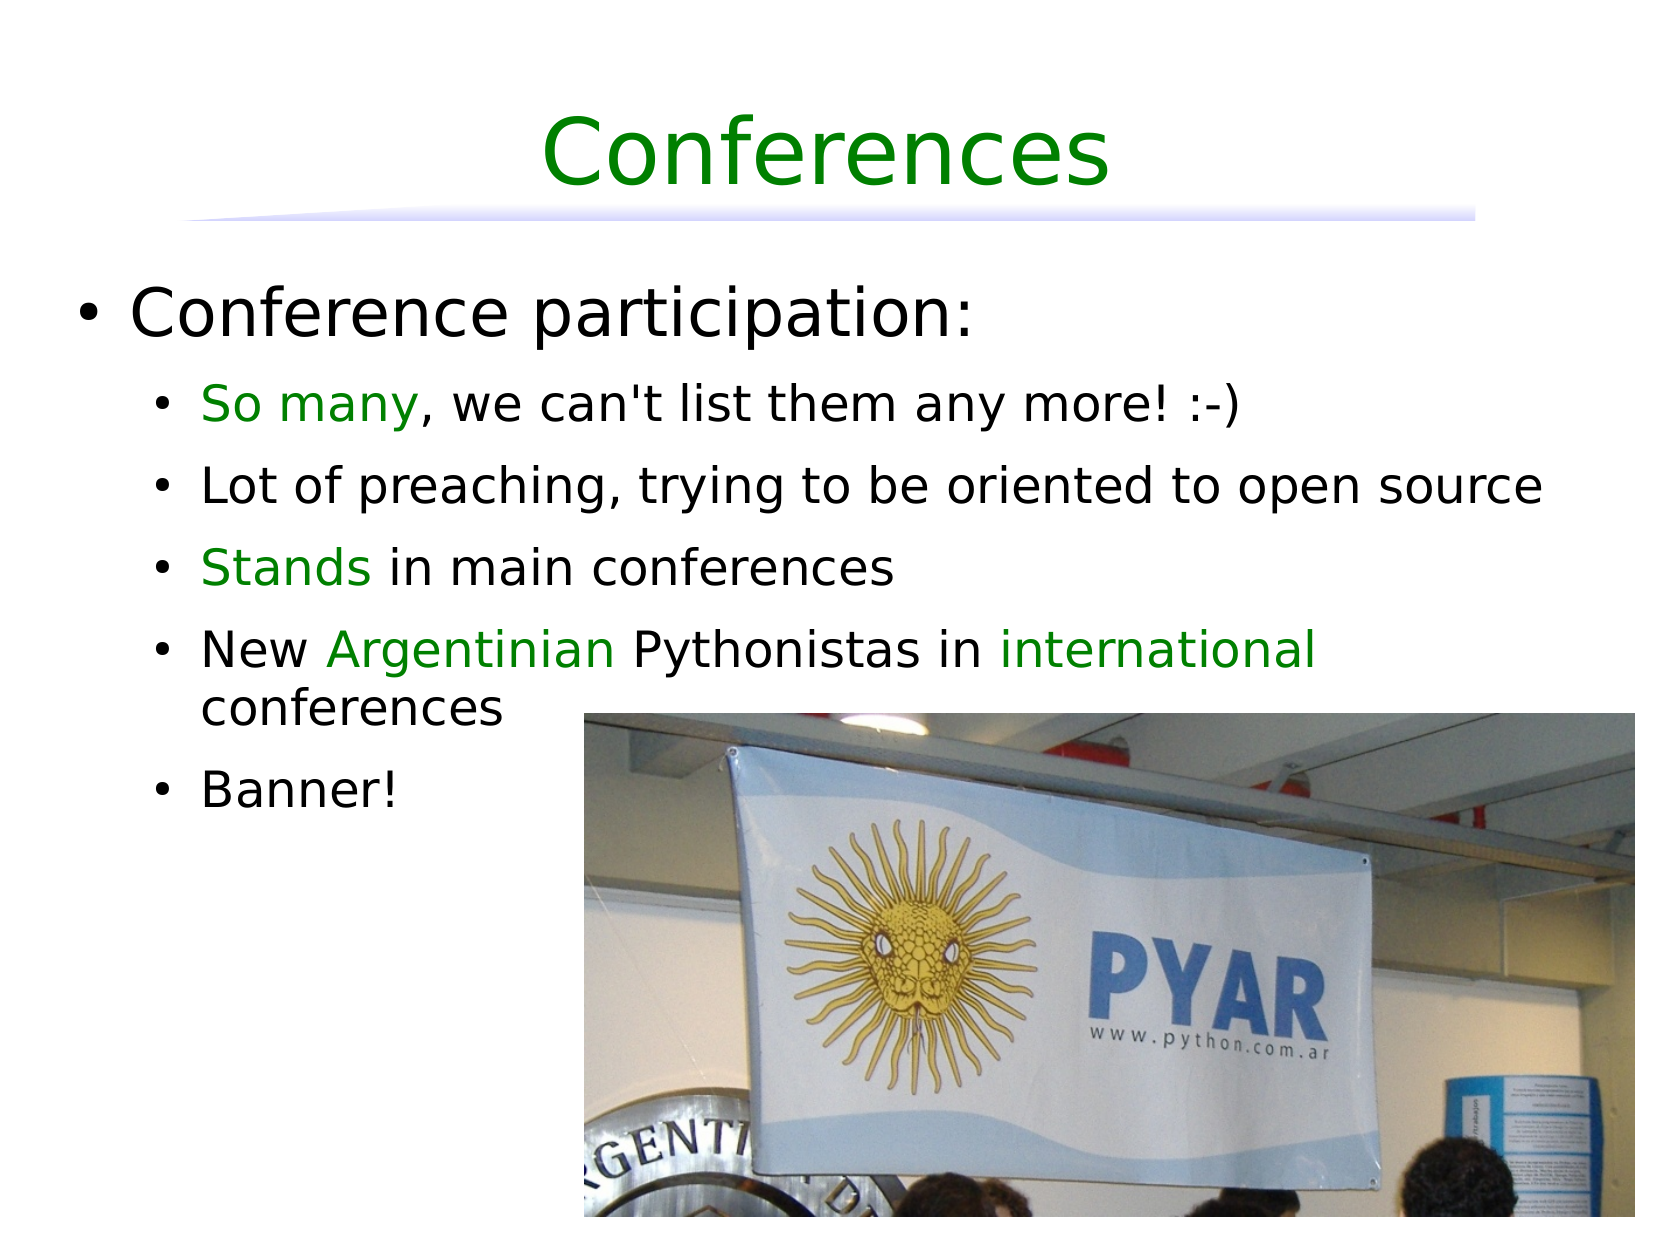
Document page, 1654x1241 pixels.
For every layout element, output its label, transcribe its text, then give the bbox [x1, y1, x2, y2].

picture [584, 713, 1635, 1217]
title Conferences [82, 44, 1571, 262]
list Conference participation: So many, we can't list them any more! :-) Lot of preaching, trying to be oriented to open source Stands in main conferences New Argentinian Pythonistas in international conferences Banner! [59, 274, 1595, 1093]
